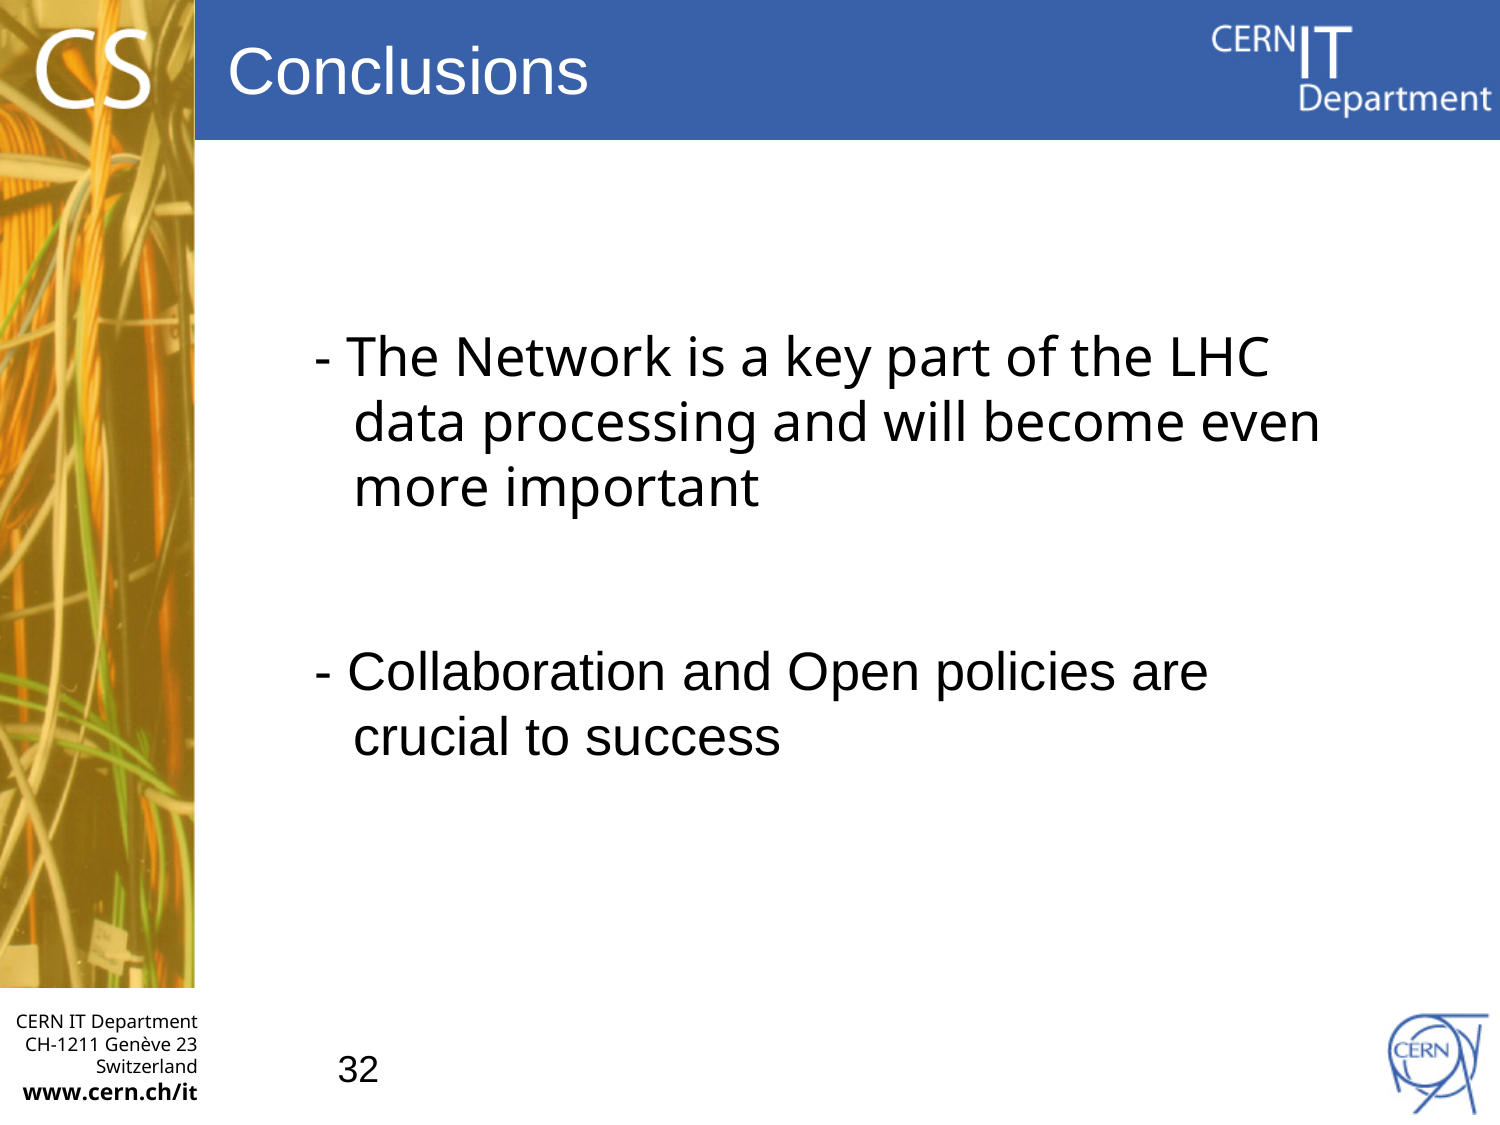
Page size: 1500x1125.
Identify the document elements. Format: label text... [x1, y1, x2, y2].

title Conclusions [212, 0, 1125, 156]
picture [0, 0, 212, 988]
picture [1125, 0, 1500, 140]
picture [1387, 1012, 1490, 1115]
text_box - The Network is a key part of the LHC data processing and will become even more important - Collaboration and Open policies are crucial to success [300, 314, 1351, 976]
